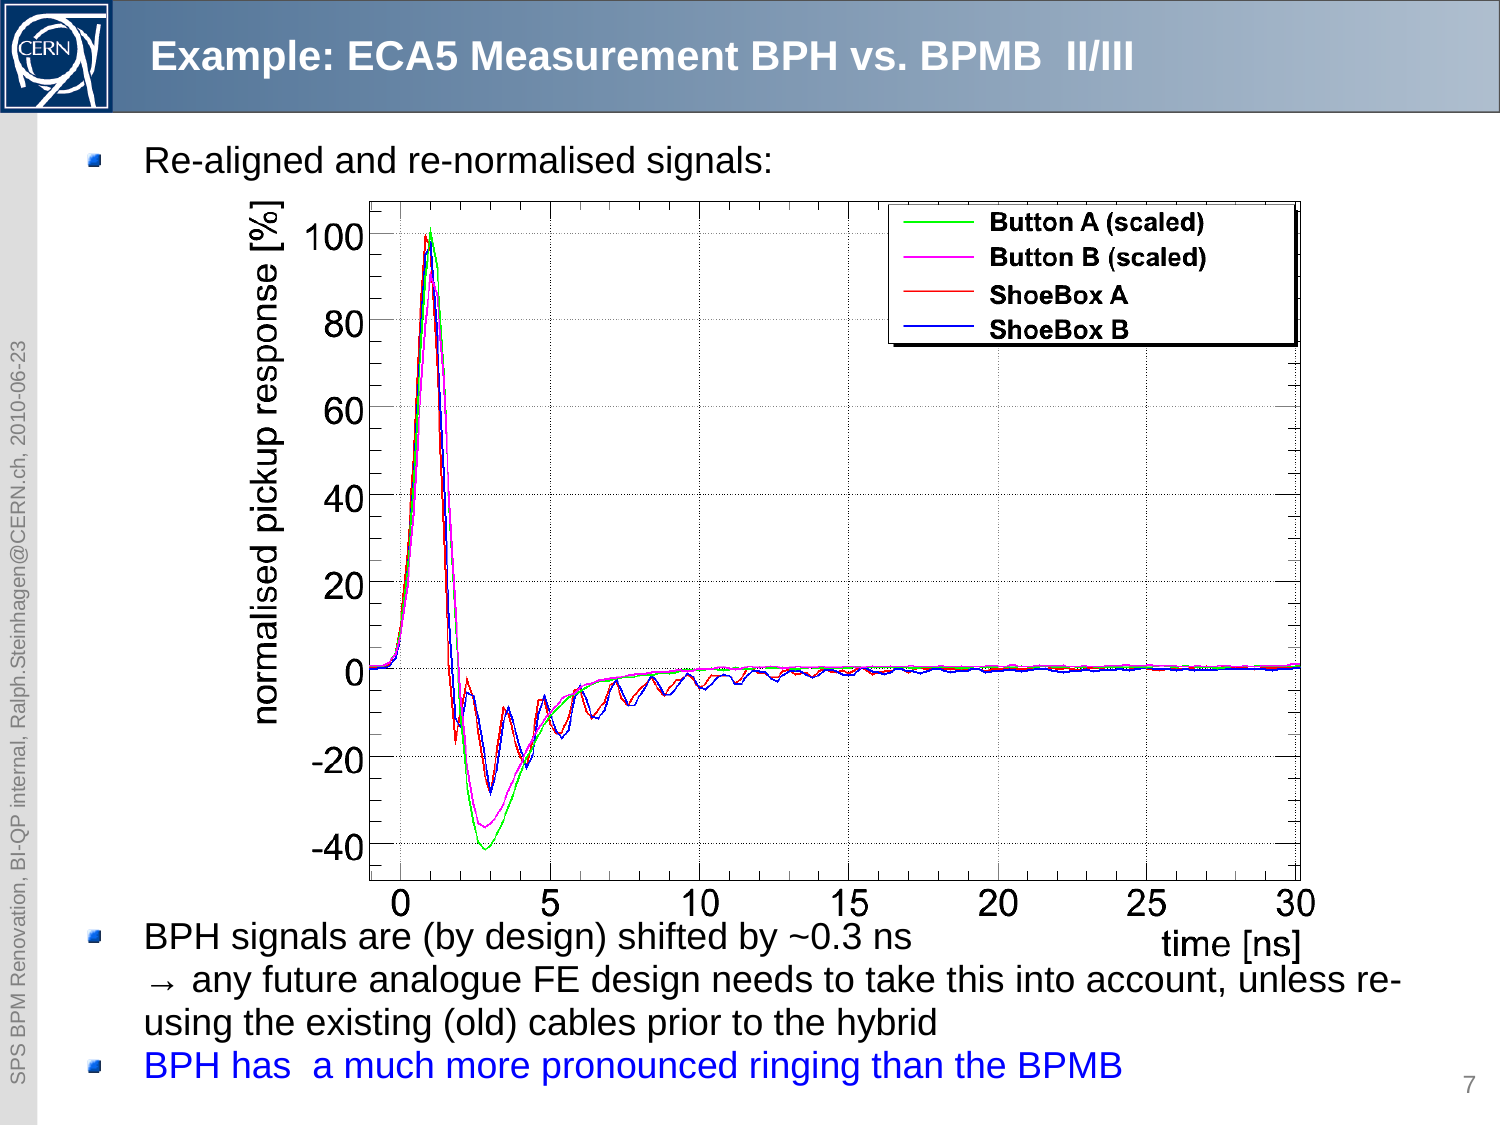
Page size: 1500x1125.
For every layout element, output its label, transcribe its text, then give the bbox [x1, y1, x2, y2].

title Example: ECA5 Measurement BPH vs. BPMB II/III [150, 7, 1201, 106]
picture [0, 0, 113, 113]
list Re-aligned and re-normalised signals: BPH signals are (by design) shifted by ~0.3 ns → any future analogue FE design needs to take this into account, unless re-using the existing (old) cables prior to the hybrid BPH has a much more pronounced ringing than the BPMB [87, 137, 1438, 1087]
